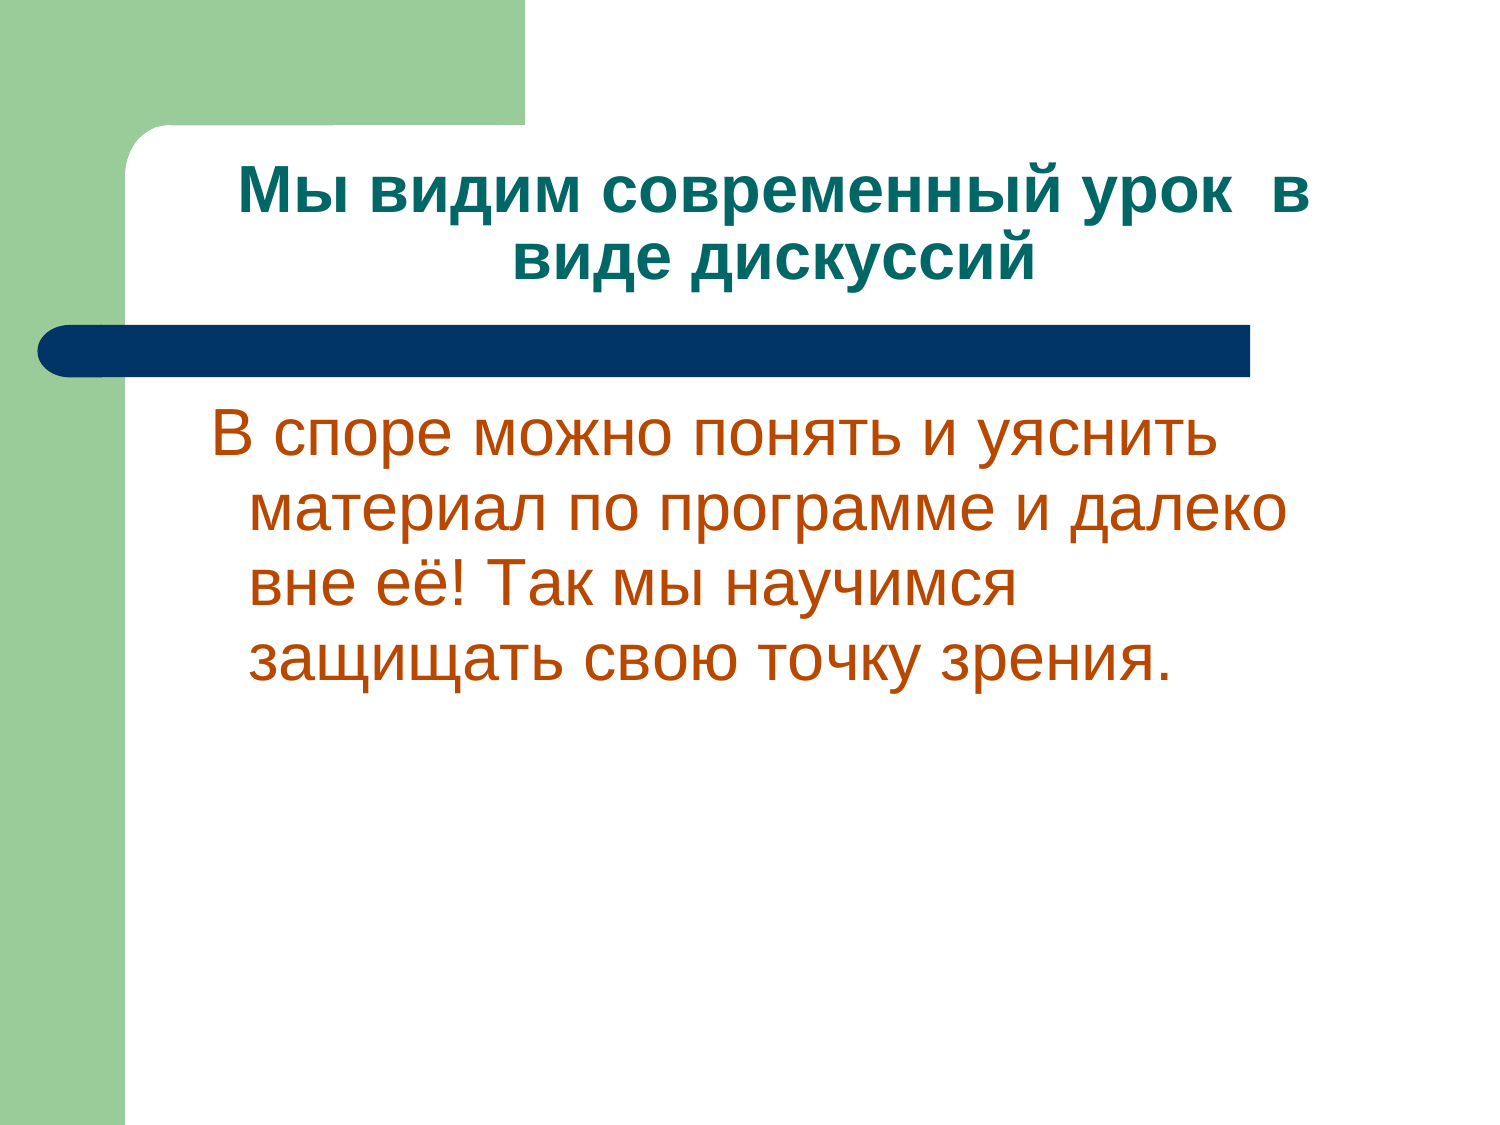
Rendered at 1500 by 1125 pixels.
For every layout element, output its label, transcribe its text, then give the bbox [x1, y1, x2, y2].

title Мы видим современный урок в виде дискуссий [136, 136, 1414, 301]
list В споре можно понять и уяснить материал по программе и далеко вне её! Так мы научимся защищать свою точку зрения. [177, 387, 1329, 916]
